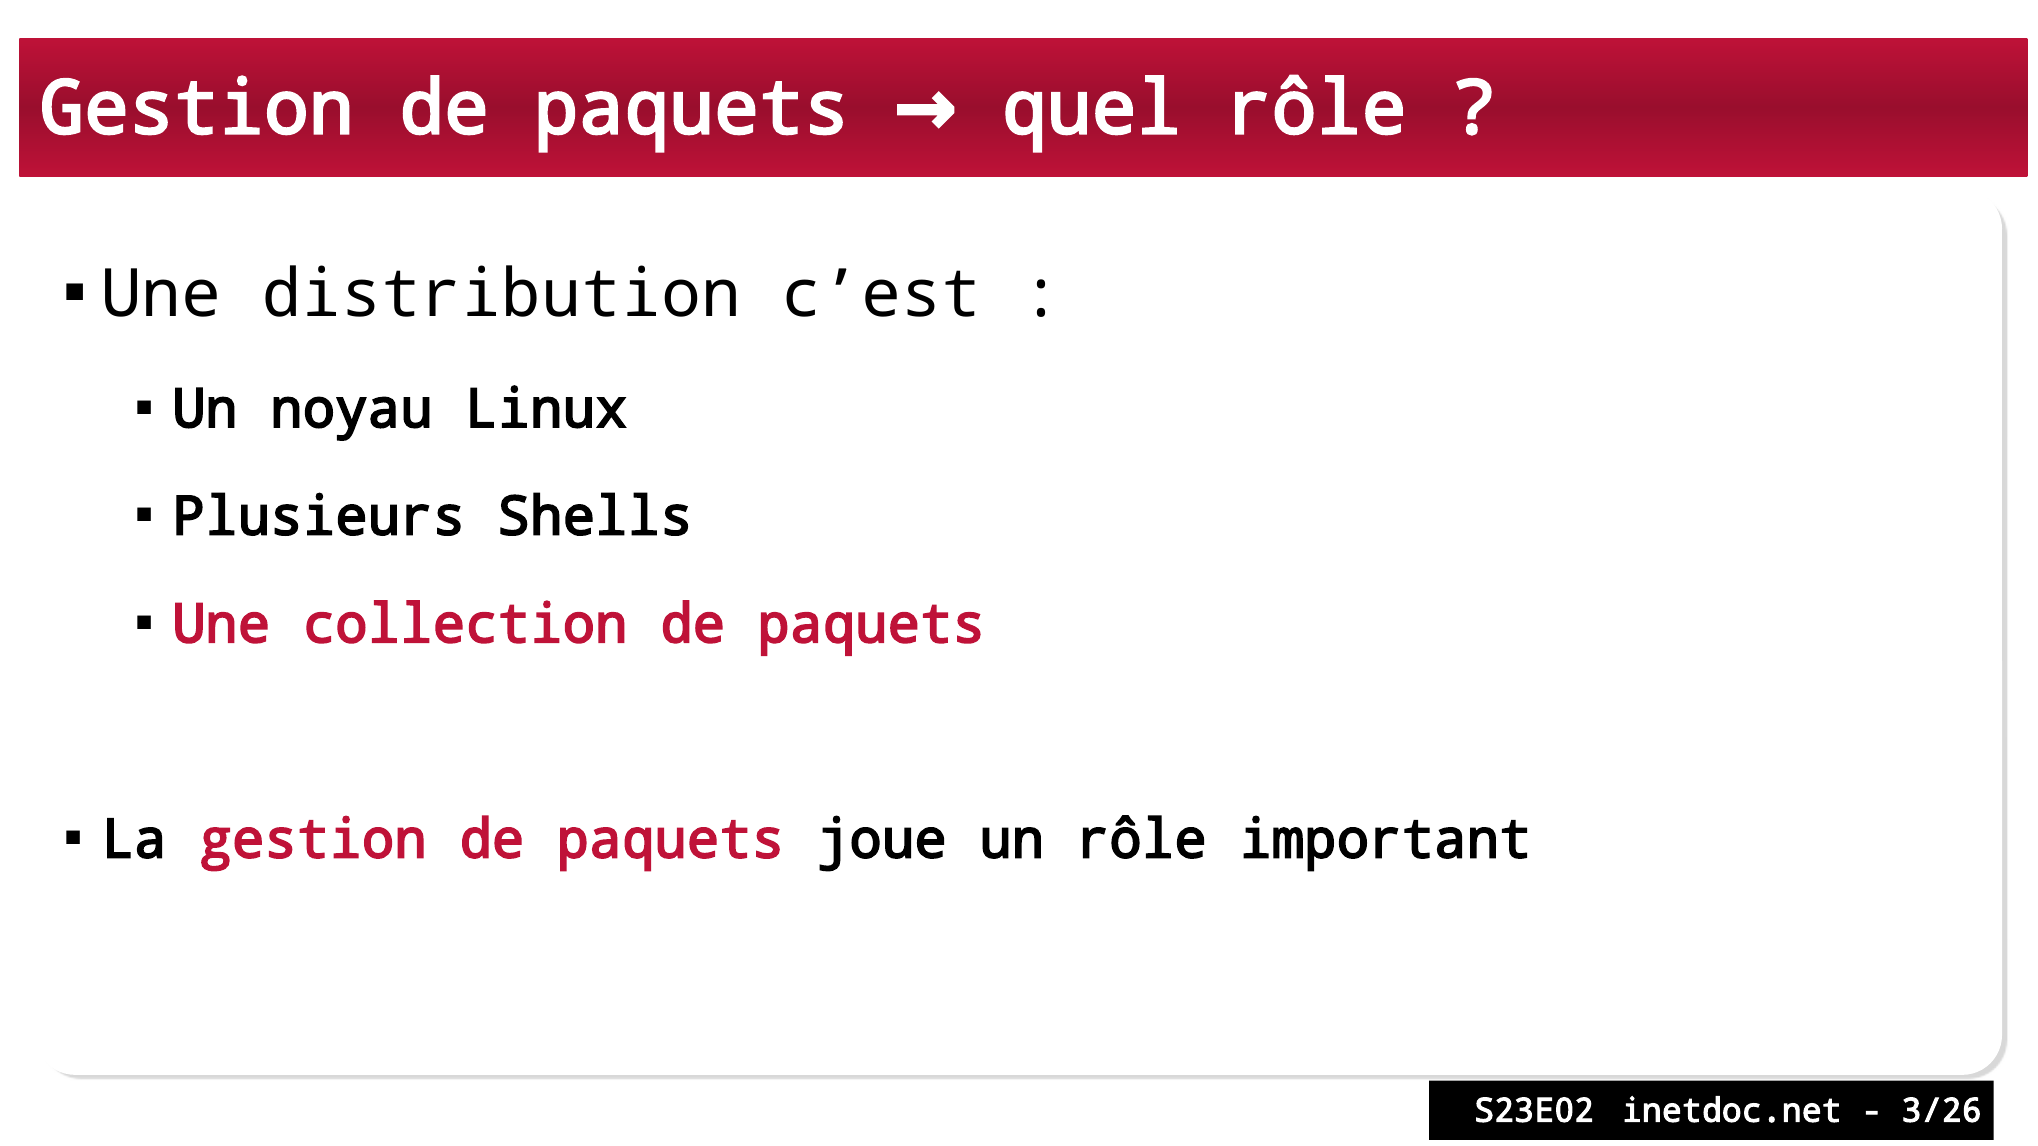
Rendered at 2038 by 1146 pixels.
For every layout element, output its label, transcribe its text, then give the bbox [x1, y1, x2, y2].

text_box Une distribution c’est : Un noyau Linux Plusieurs Shells Une collection de paquets La gestion de paquets joue un rôle important [35, 188, 2003, 1075]
text_box Gestion de paquets → quel rôle ? [19, 38, 2028, 177]
text_box S23E02 inetdoc.net - <numéro>/26 [1429, 1080, 1994, 1140]
